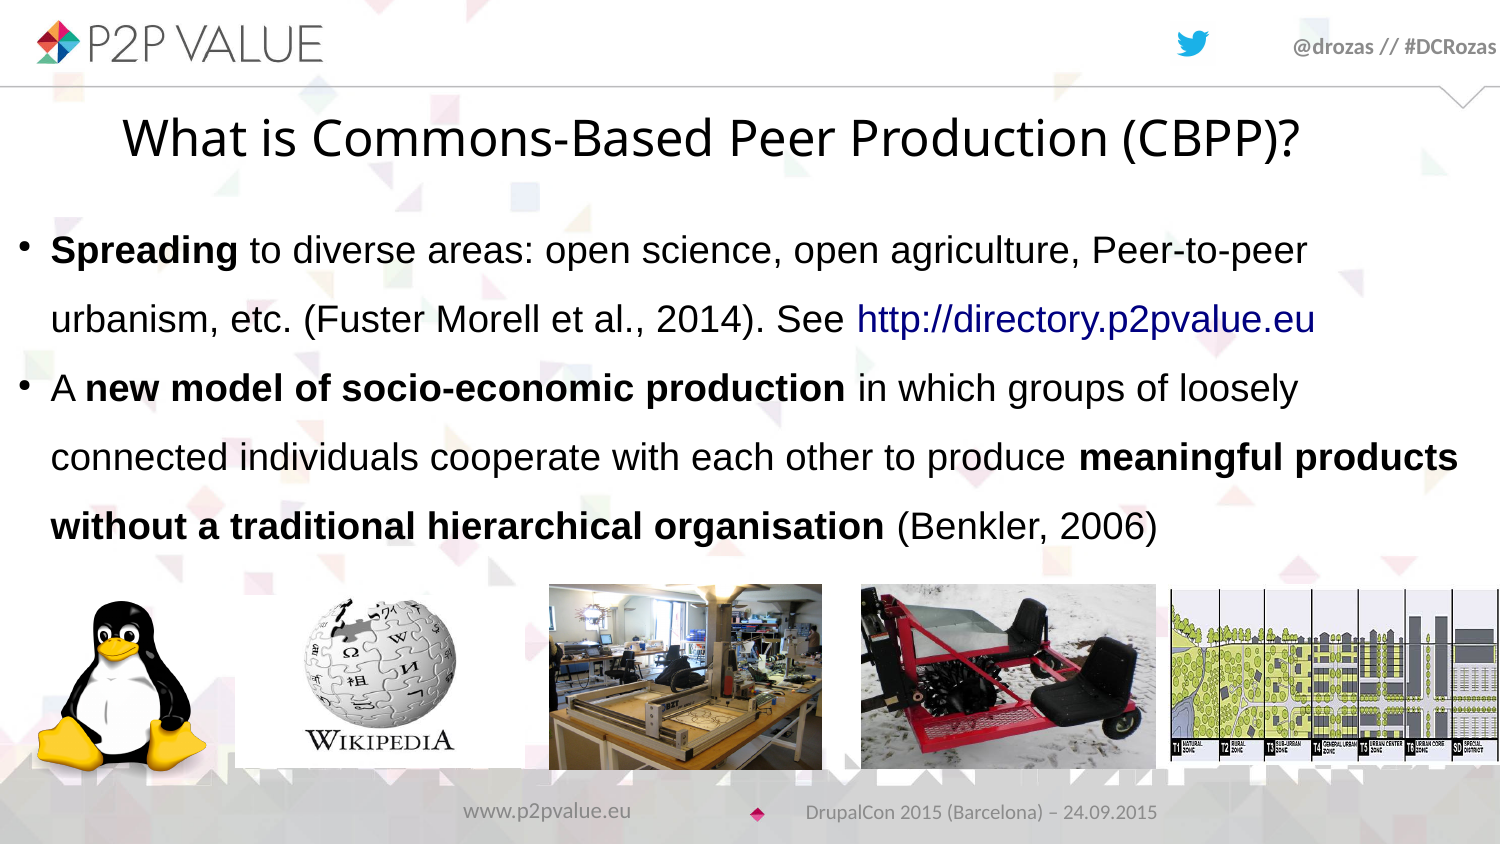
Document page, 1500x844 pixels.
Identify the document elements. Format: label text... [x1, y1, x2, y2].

text_box @drozas // #DCRozas [1170, 15, 1500, 76]
subtitle Spreading to diverse areas: open science, open agriculture, Peer-to-peer urbanism, etc. (Fuster Morell et al., 2014). See http://directory.p2pvalue.eu A new model of socio-economic production in which groups of loosely connected individuals cooperate with each other to produce meaningful products without a traditional hierarchical organisation (Benkler, 2006) [4, 195, 1486, 556]
text_box DrupalCon 2015 (Barcelona) – 24.09.2015 [792, 788, 1485, 834]
text_box www.p2pvalue.eu [456, 789, 675, 829]
picture [0, 0, 1500, 844]
title What is Commons-Based Peer Production (CBPP)? [60, 92, 1366, 181]
